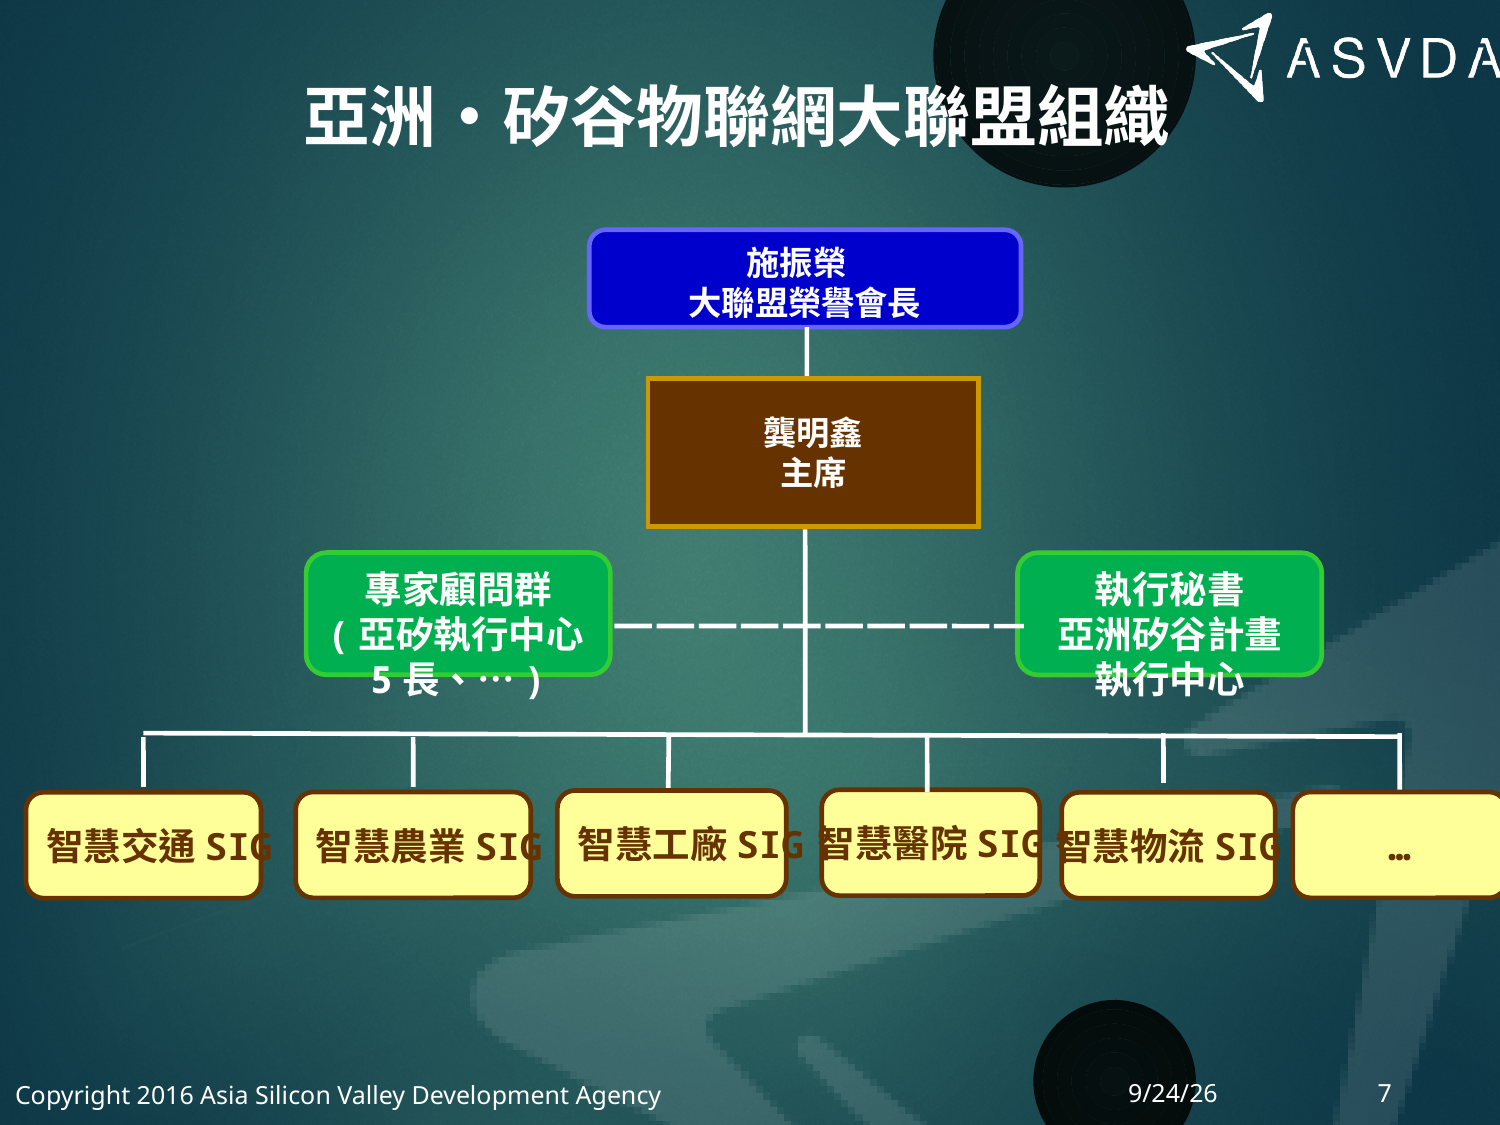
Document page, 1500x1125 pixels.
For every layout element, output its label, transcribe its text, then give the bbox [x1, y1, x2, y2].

text_box 智慧醫院SIG [821, 789, 1040, 896]
text_box 龔明鑫 主席 [648, 379, 978, 527]
text_box 施振榮 大聯盟榮譽會長 [589, 229, 1022, 328]
text_box 智慧農業SIG [295, 791, 531, 898]
text_box 智慧醫院SIG [1028, 835, 1040, 853]
text_box 智慧物流SIG [1266, 838, 1276, 856]
text_box 智慧交通SIG [25, 792, 262, 899]
text_box … [1292, 791, 1500, 898]
text_box 智慧工廠SIG [557, 790, 787, 897]
title 亞洲・矽谷物聯網大聯盟組織 [158, 0, 1316, 230]
text_box 智慧物流SIG [1061, 792, 1276, 899]
text_box 執行秘書 亞洲矽谷計畫執行中心 [1017, 552, 1322, 675]
text_box 專家顧問群 (亞矽執行中心5長、…) [306, 552, 611, 675]
